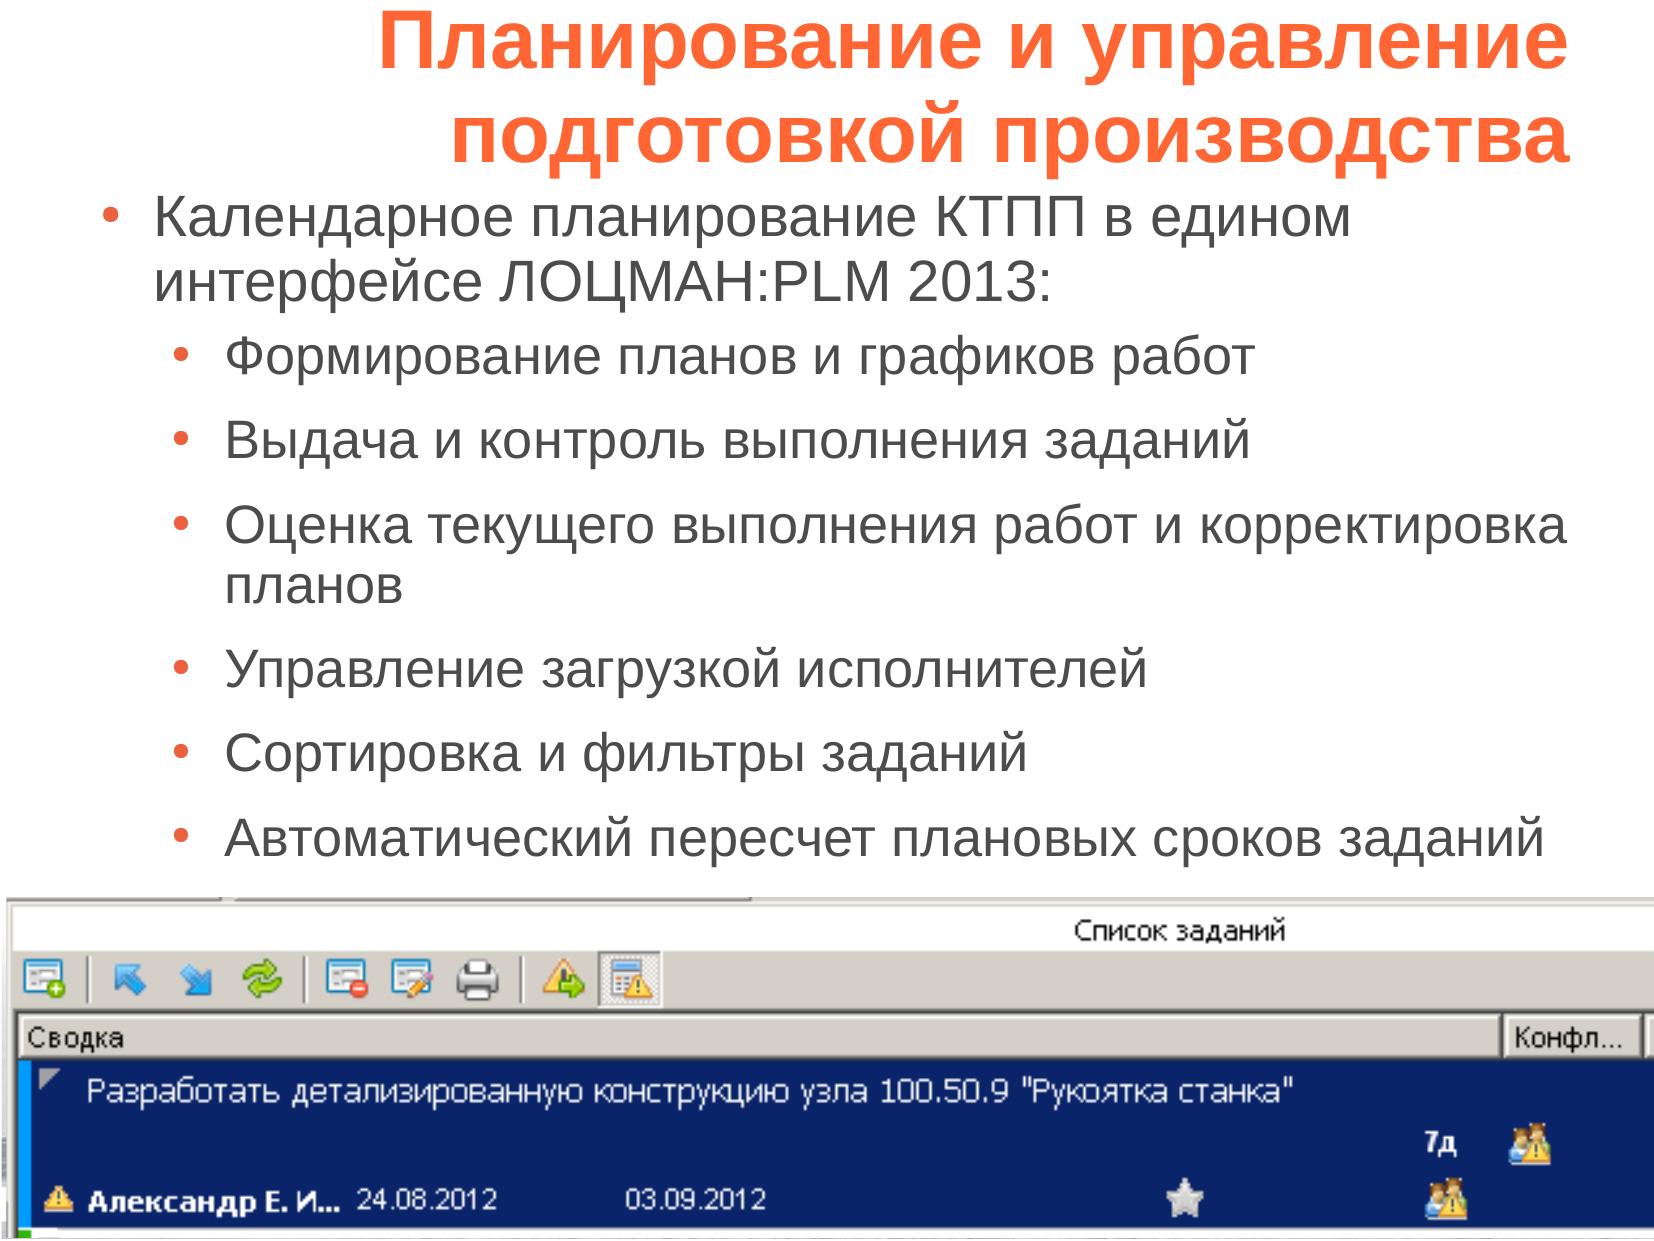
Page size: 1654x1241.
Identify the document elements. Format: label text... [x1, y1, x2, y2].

list Календарное планирование КТПП в едином интерфейсе ЛОЦМАН:PLM 2013: Формирование планов и графиков работ Выдача и контроль выполнения заданий Оценка текущего выполнения работ и корректировка планов Управление загрузкой исполнителей Сортировка и фильтры заданий Автоматический пересчет плановых сроков заданий [82, 183, 1571, 897]
title Планирование и управление подготовкой производства [82, 0, 1571, 180]
picture [1, 0, 1654, 1239]
